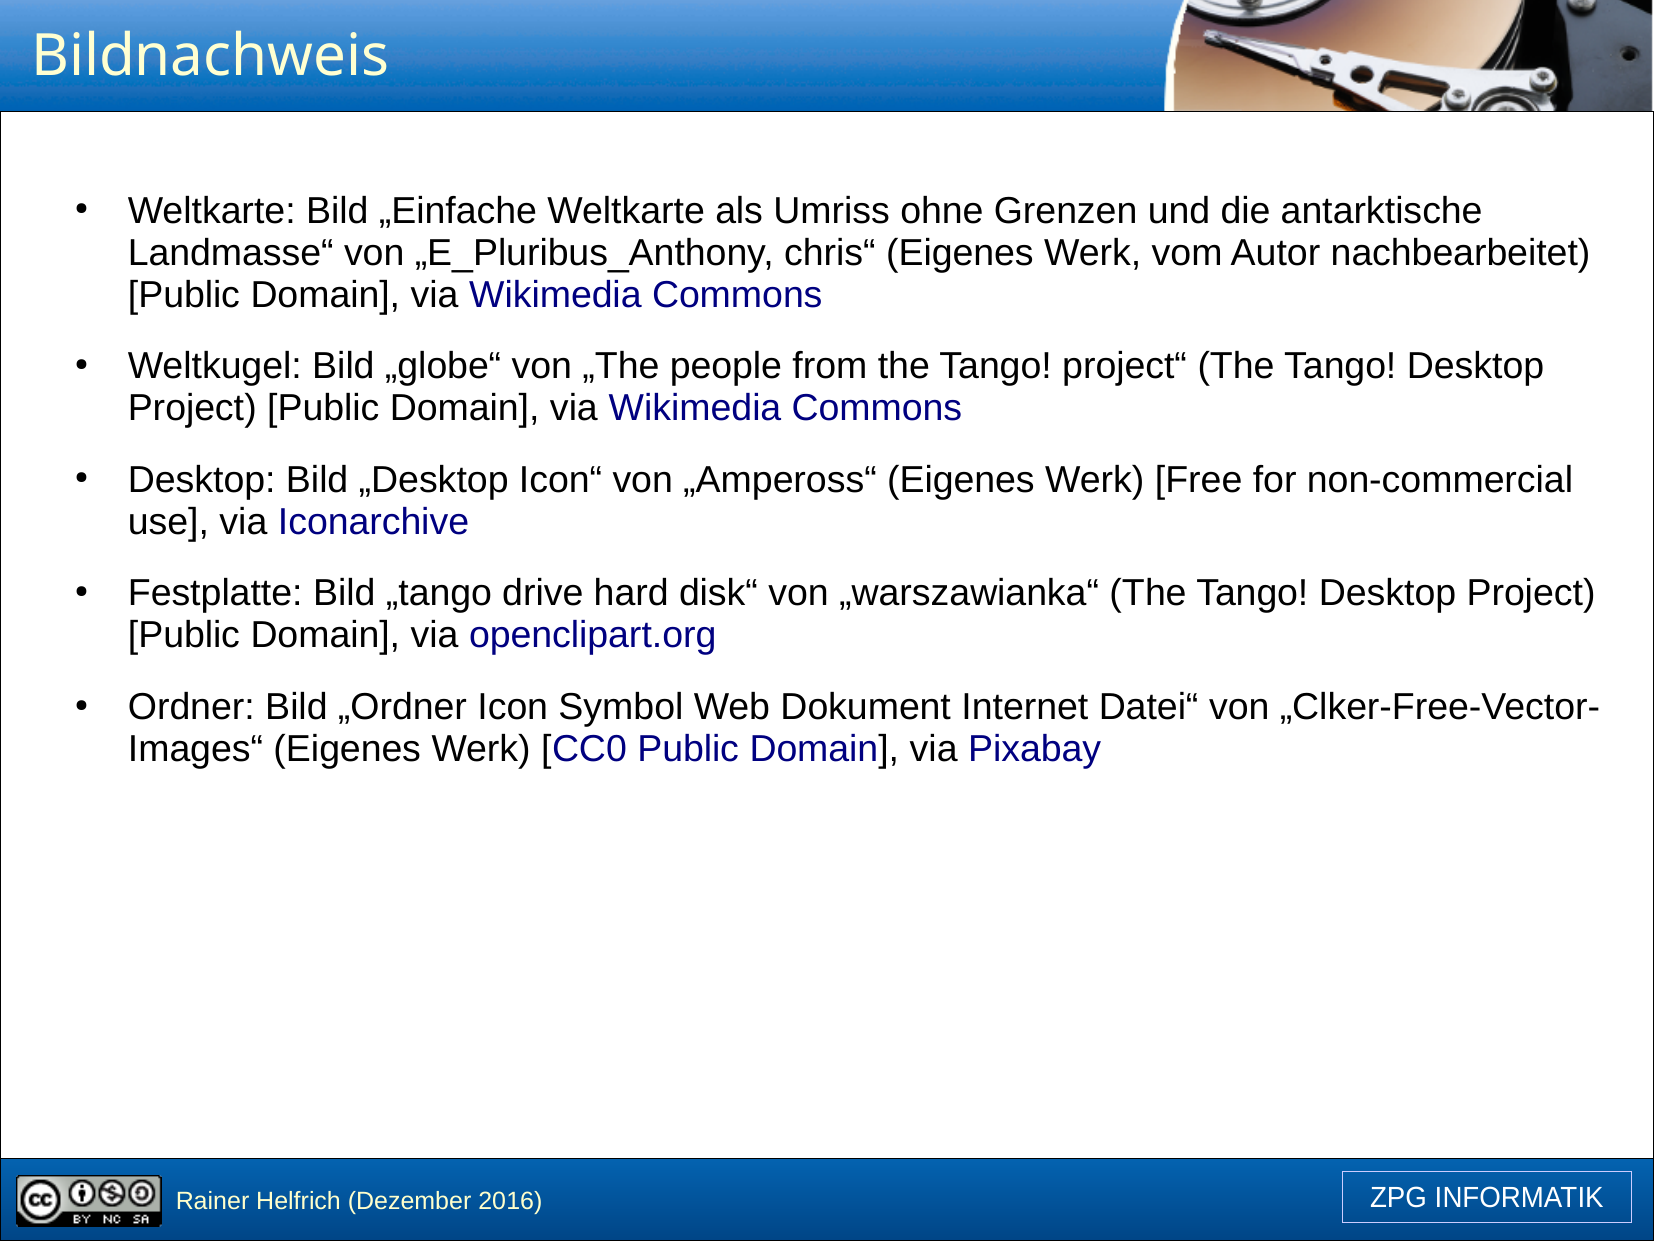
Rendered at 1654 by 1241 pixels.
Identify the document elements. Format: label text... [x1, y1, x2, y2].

title Bildnachweis [31, 14, 1151, 92]
picture [0, 0, 1654, 111]
picture [16, 1175, 162, 1227]
list Weltkarte: Bild „Einfache Weltkarte als Umriss ohne Grenzen und die antarktische Landmasse“ von „E_Pluribus_Anthony, chris“ (Eigenes Werk, vom Autor nachbearbeitet) [Public Domain], via Wikimedia Commons Weltkugel: Bild „globe“ von „The people from the Tango! project“ (The Tango! Desktop Project) [Public Domain], via Wikimedia Commons Desktop: Bild „Desktop Icon“ von „Ampeross“ (Eigenes Werk) [Free for non-commercial use], via Iconarchive Festplatte: Bild „tango drive hard disk“ von „warszawianka“ (The Tango! Desktop Project) [Public Domain], via openclipart.org Ordner: Bild „Ordner Icon Symbol Web Dokument Internet Datei“ von „Clker-Free-Vector-Images“ (Eigenes Werk) [CC0 Public Domain], via Pixabay [57, 189, 1605, 1044]
